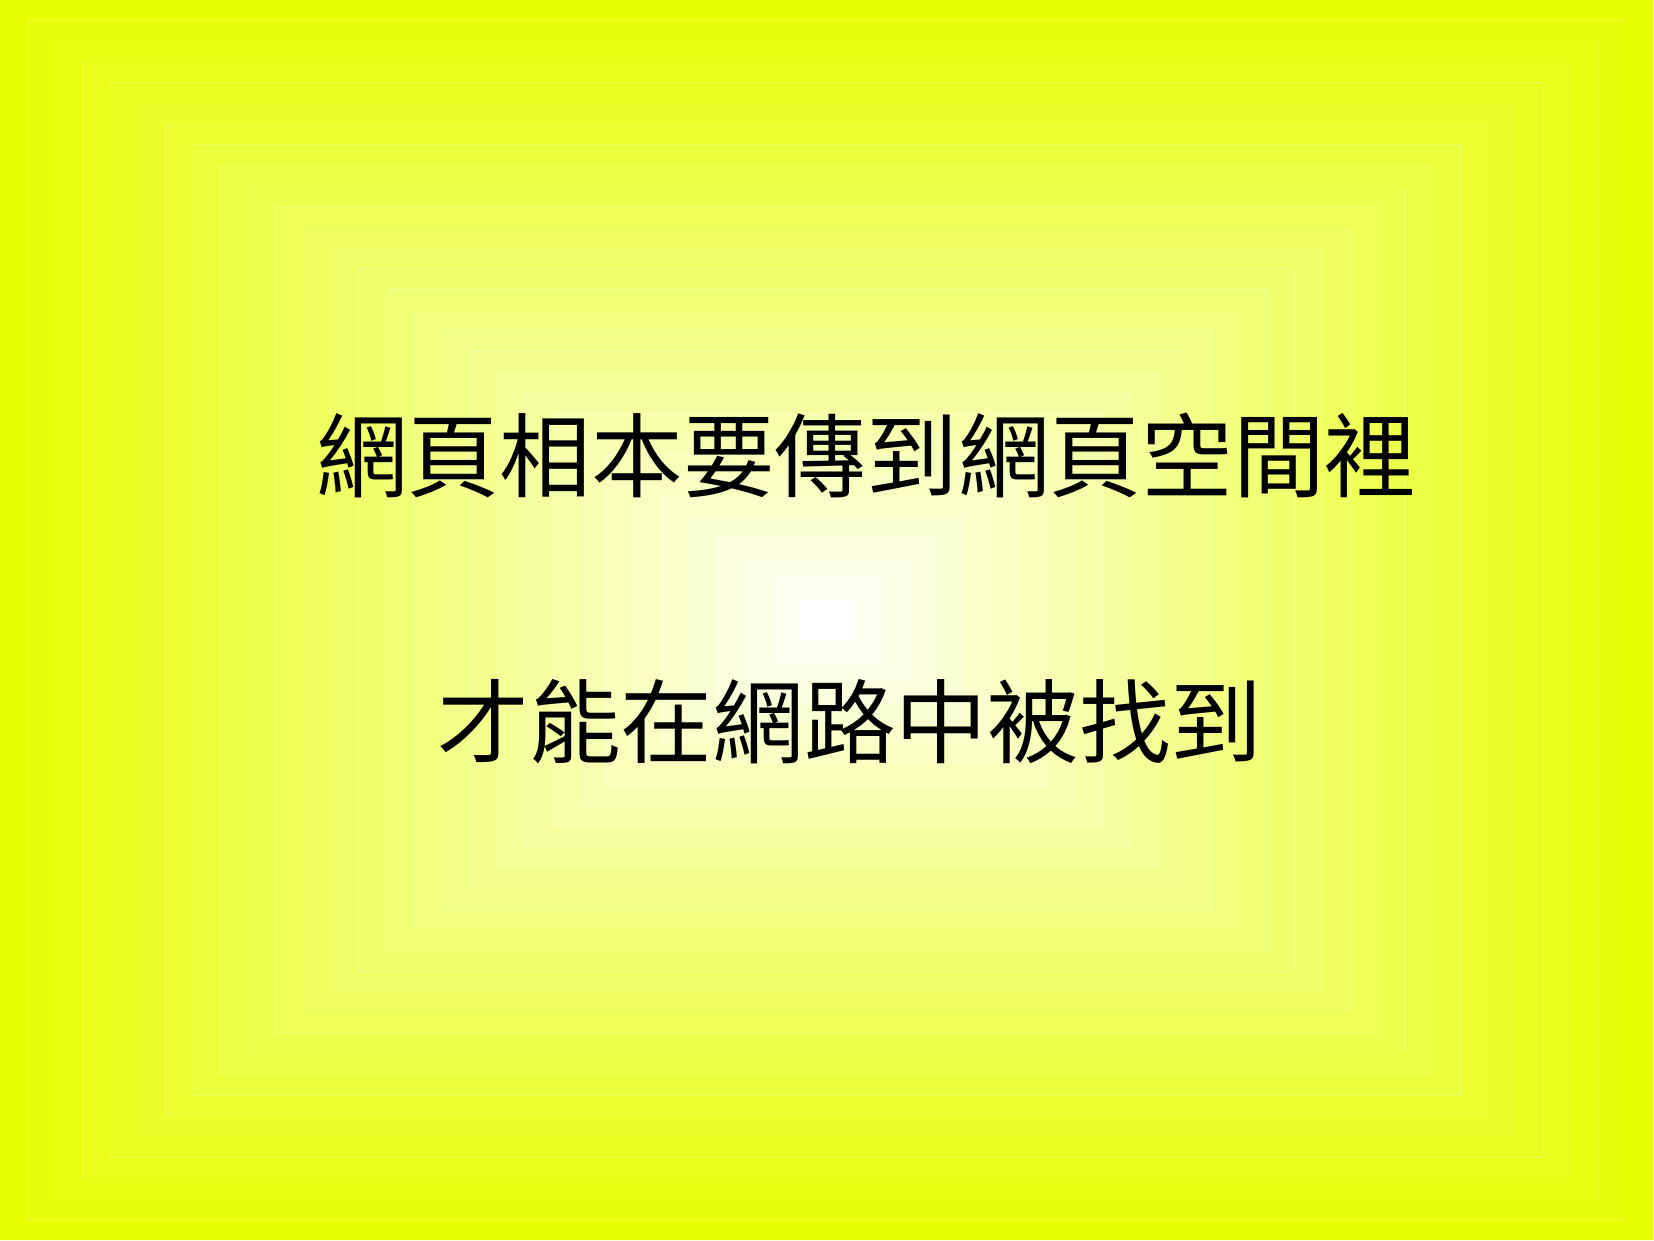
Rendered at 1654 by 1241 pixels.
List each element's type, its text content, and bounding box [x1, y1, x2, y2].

title 網頁相本要傳到網頁空間裡 才能在網路中被找到 [106, 324, 1595, 709]
